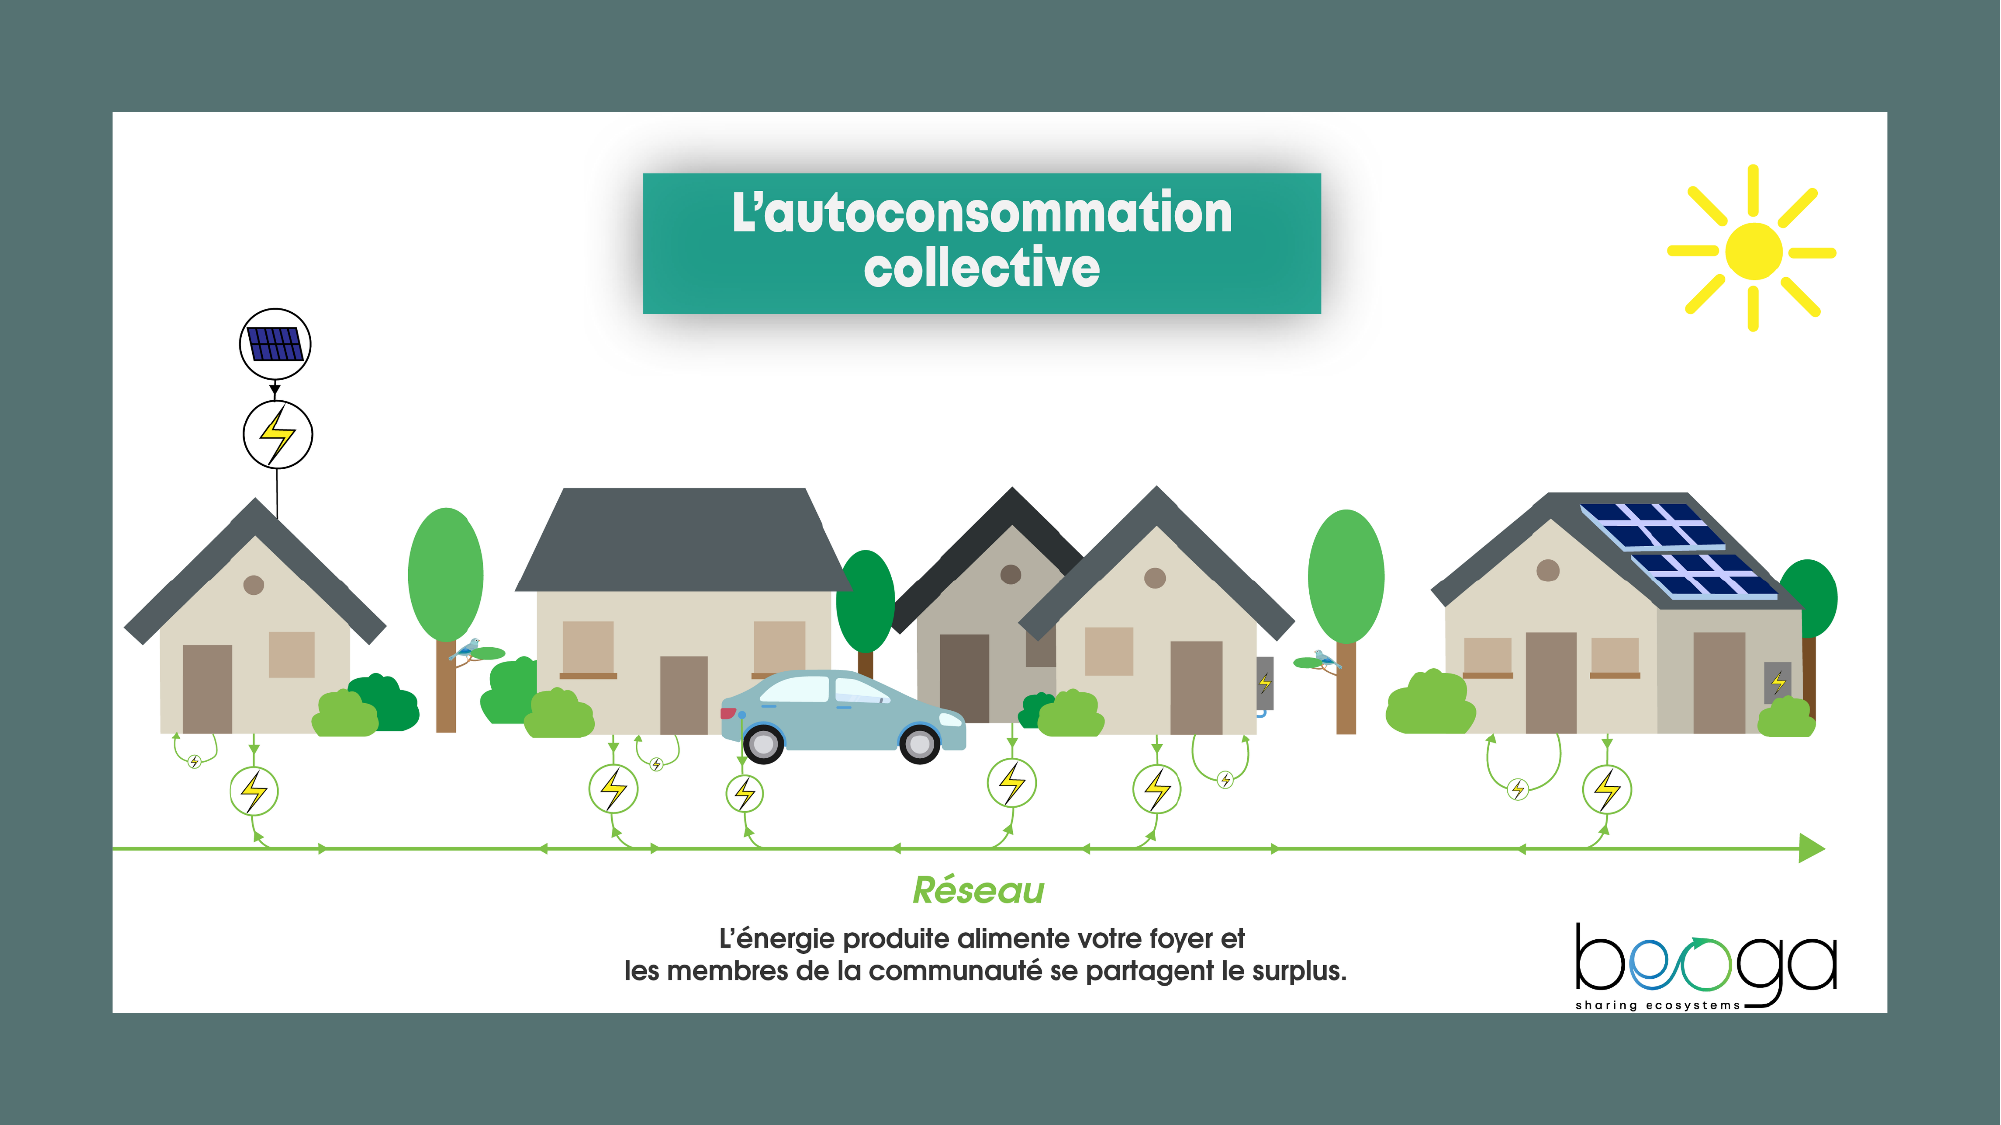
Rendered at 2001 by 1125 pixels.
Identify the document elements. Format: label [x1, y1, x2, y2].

picture [112, 112, 1888, 1013]
text_box [0, 0, 2000, 1125]
